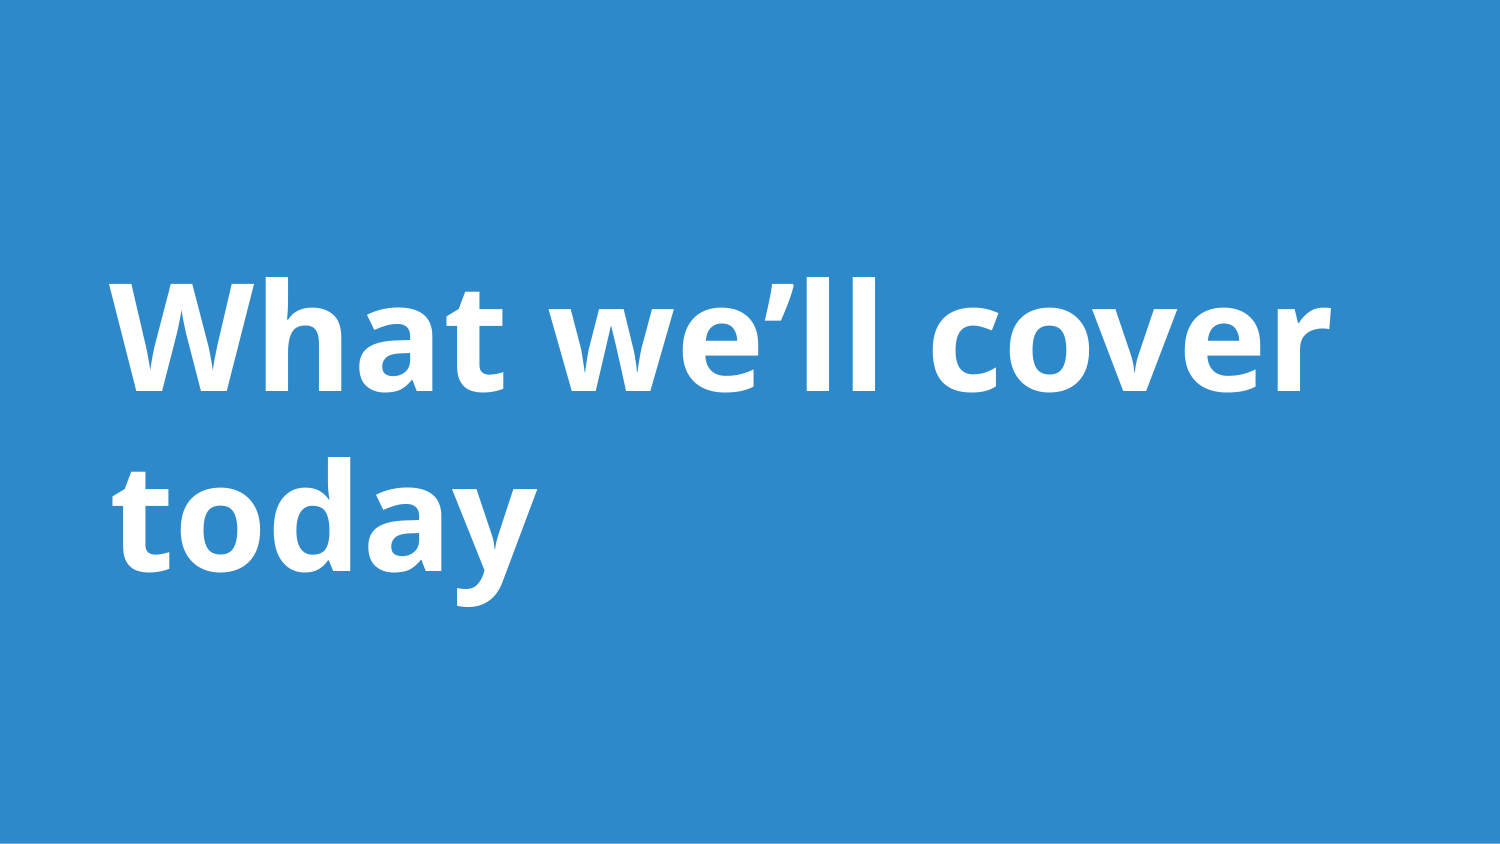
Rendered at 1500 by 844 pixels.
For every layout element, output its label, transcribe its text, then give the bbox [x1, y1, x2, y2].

text_box What we’ll cover today [106, 78, 1442, 765]
